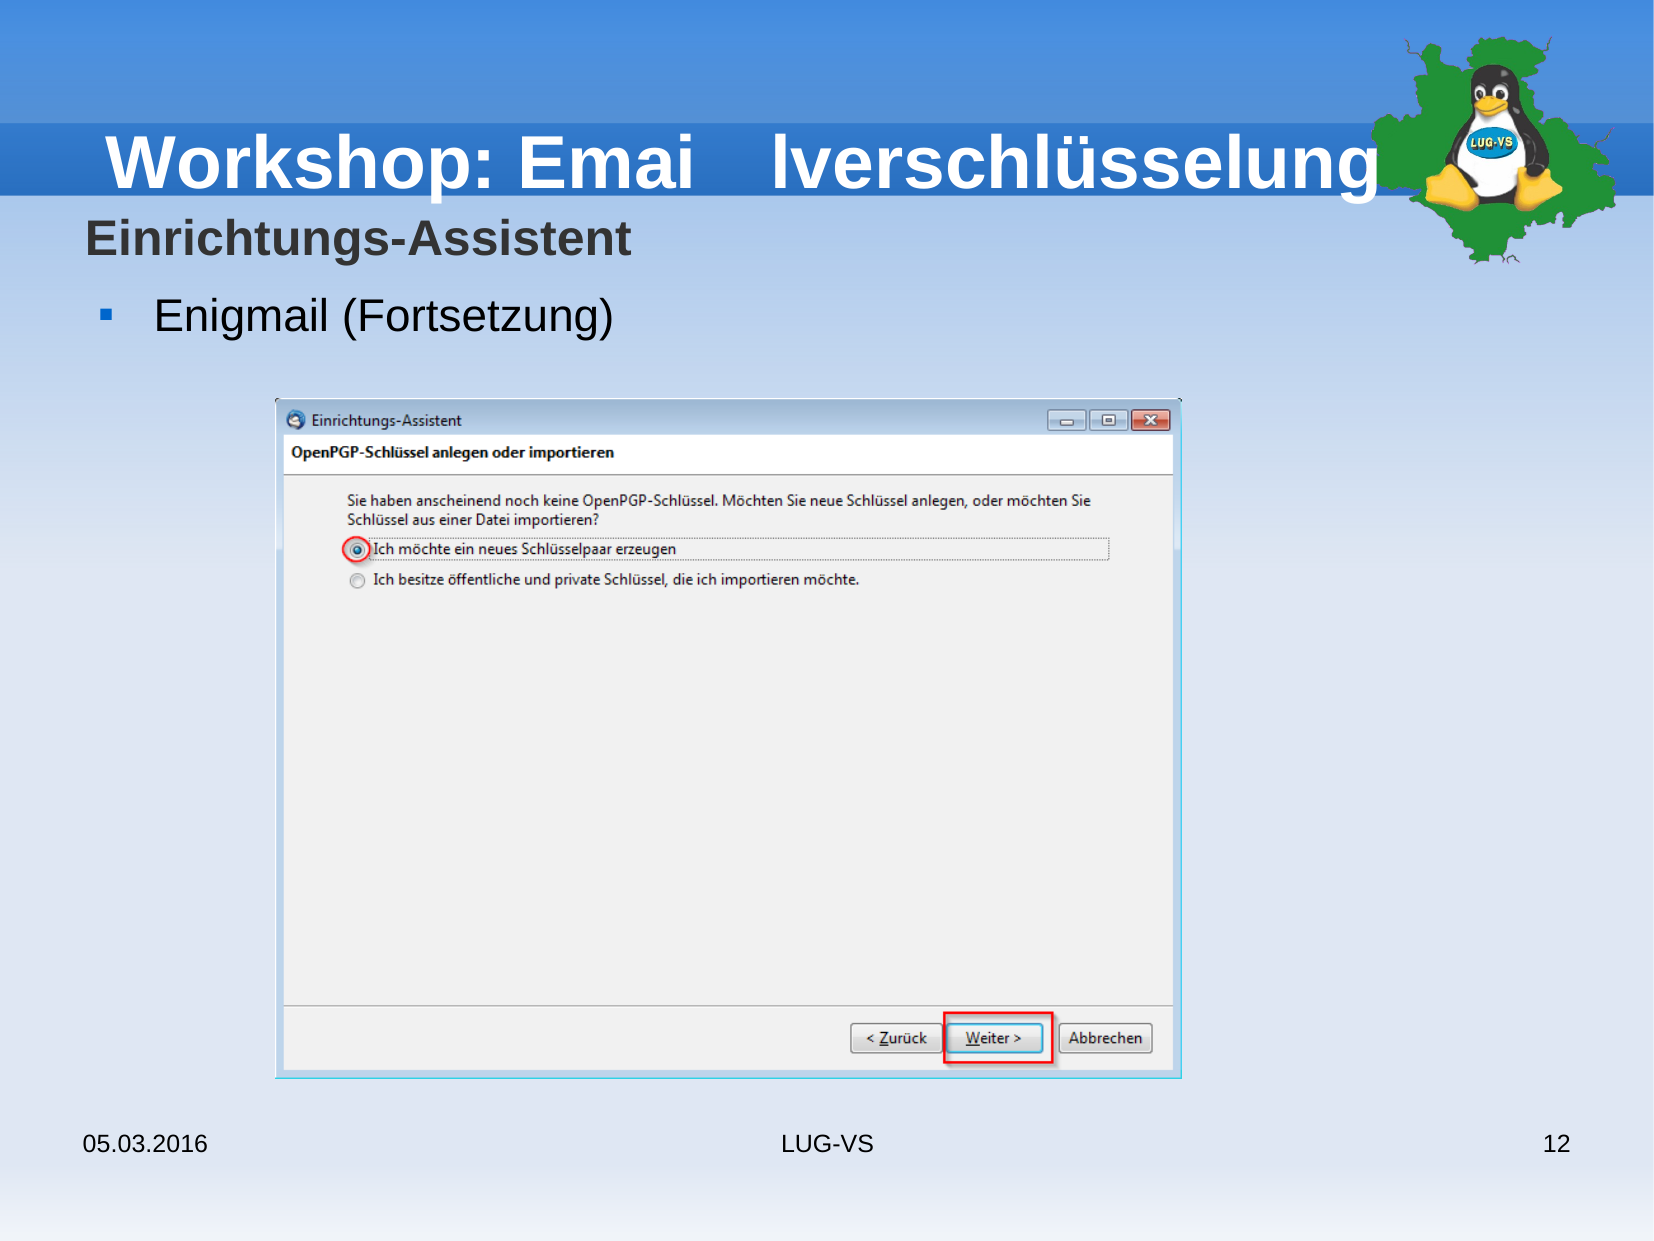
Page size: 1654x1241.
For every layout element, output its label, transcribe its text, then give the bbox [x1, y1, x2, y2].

list Enigmail (Fortsetzung) [82, 290, 1571, 1109]
picture [1489, 137, 1512, 149]
text_box Einrichtungs-Assistent [14, 209, 1418, 267]
title Workshop: Emai lverschlüsselung [0, 59, 1489, 267]
picture [0, 0, 1654, 1241]
